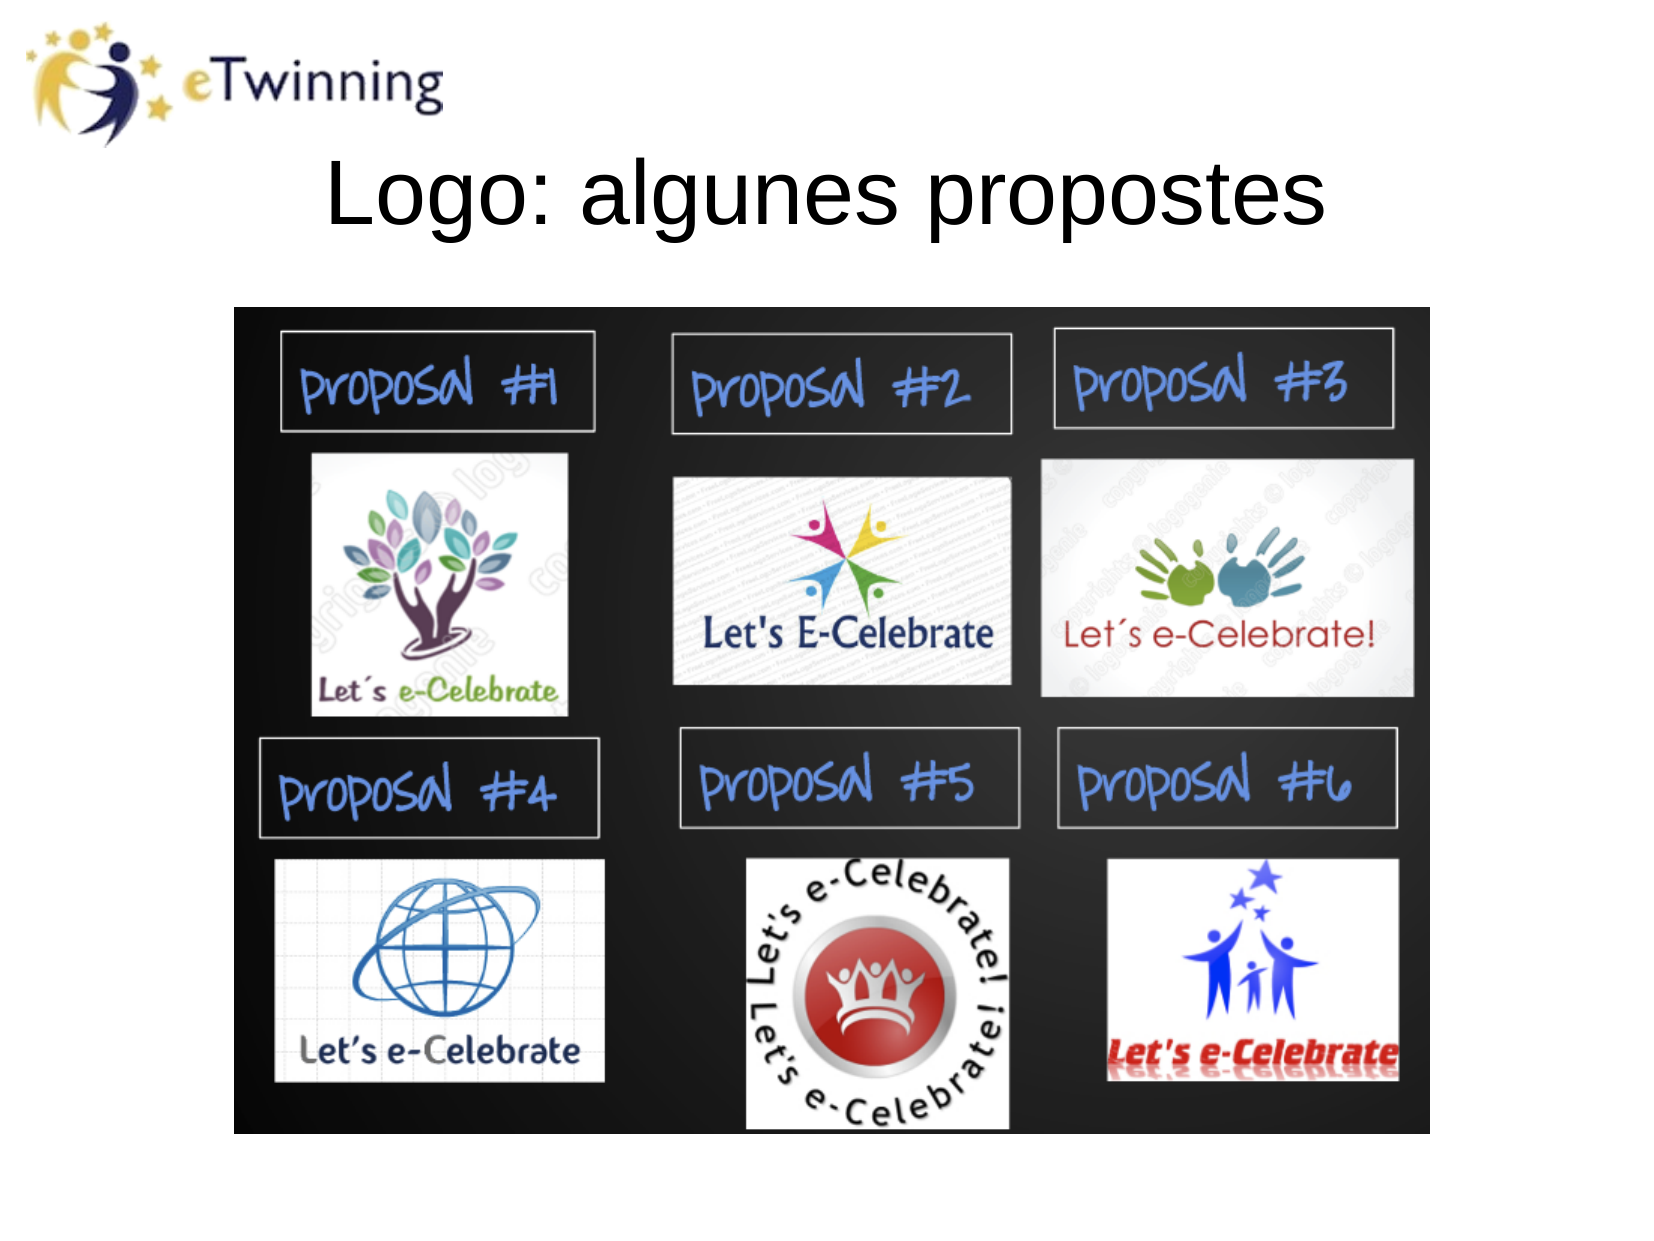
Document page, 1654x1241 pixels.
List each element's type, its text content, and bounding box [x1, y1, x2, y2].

picture [26, 20, 443, 148]
title Logo: algunes propostes [82, 136, 1571, 249]
picture [234, 307, 1430, 1134]
